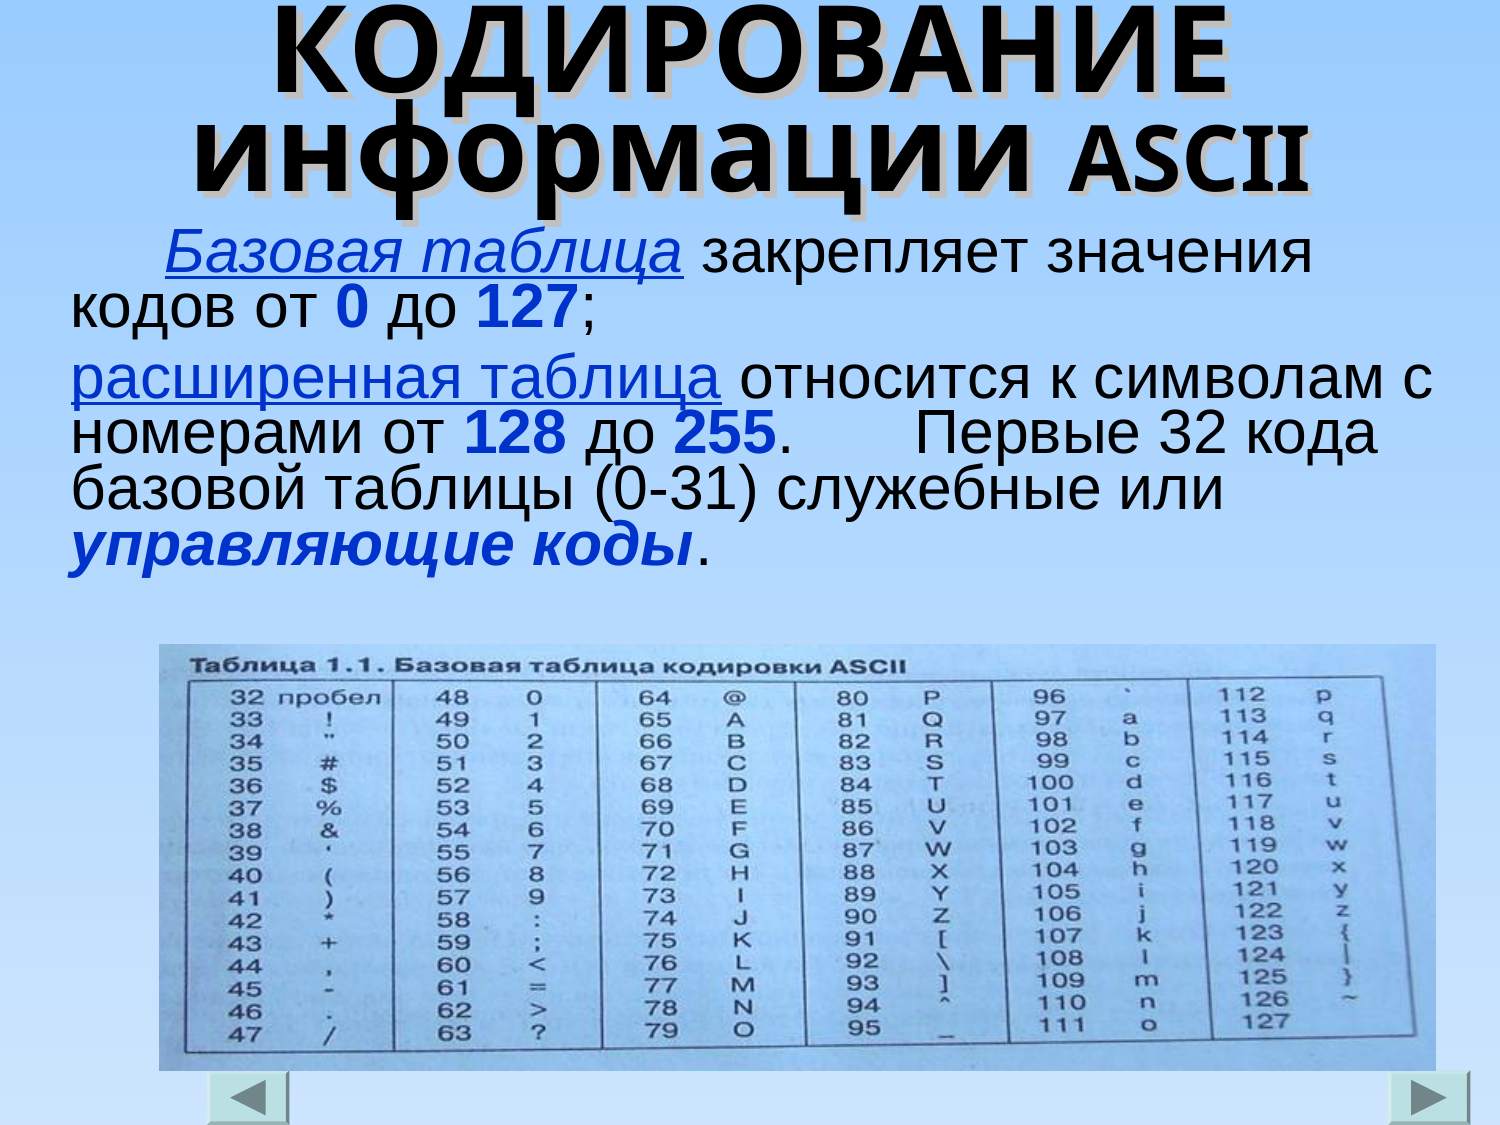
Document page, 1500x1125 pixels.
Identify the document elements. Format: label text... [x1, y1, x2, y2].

picture [159, 644, 1436, 1071]
title КОДИРОВАНИЕ информации ASCII [75, 0, 1426, 219]
list Базовая таблица закрепляет значения кодов от 0 до 127; расширенная таблица относится к символам с номерами от 128 до 255. Первые 32 кода базовой таблицы (0-31) служебные или управляющие коды. [0, 219, 1459, 811]
text_box [1389, 1070, 1471, 1125]
text_box [208, 1071, 290, 1125]
